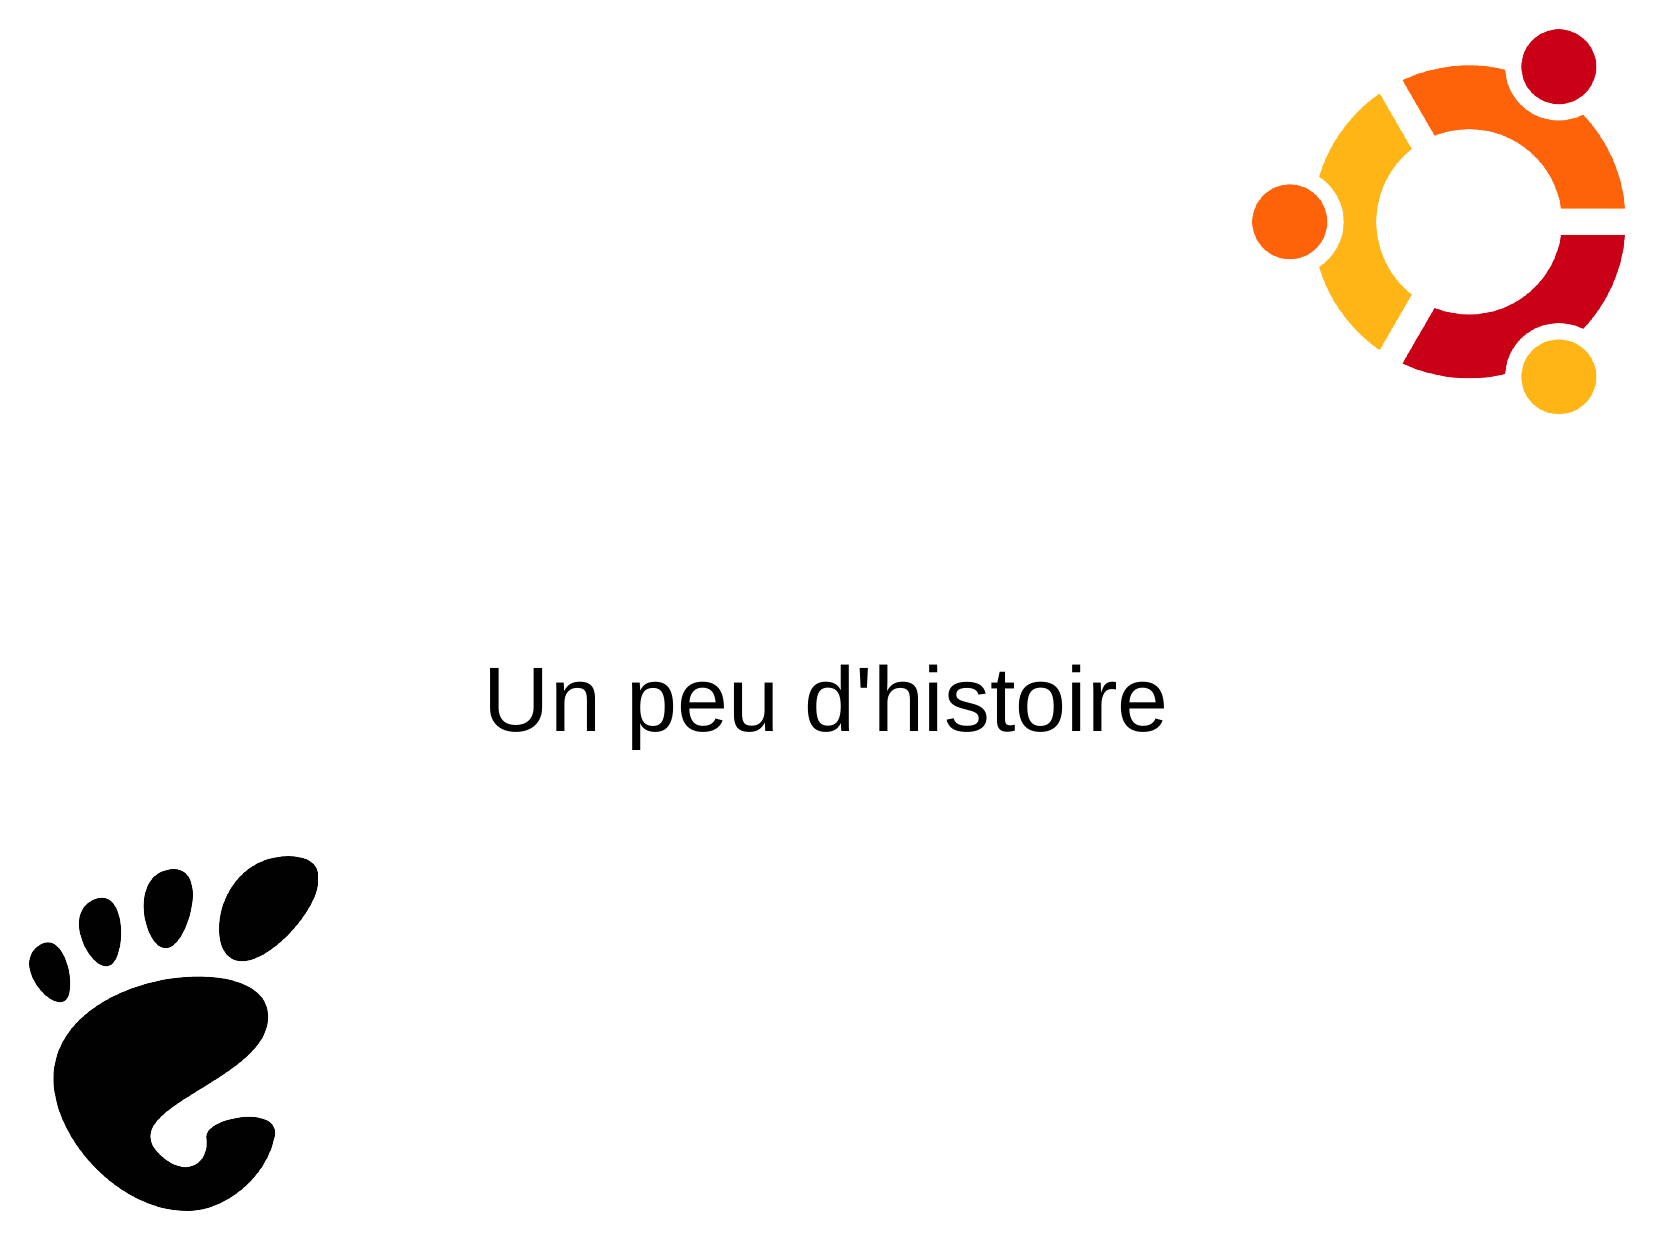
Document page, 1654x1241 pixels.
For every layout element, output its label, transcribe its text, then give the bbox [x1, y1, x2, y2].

picture [29, 856, 318, 1211]
subtitle Un peu d'histoire [82, 290, 1571, 1109]
picture [1252, 29, 1625, 414]
